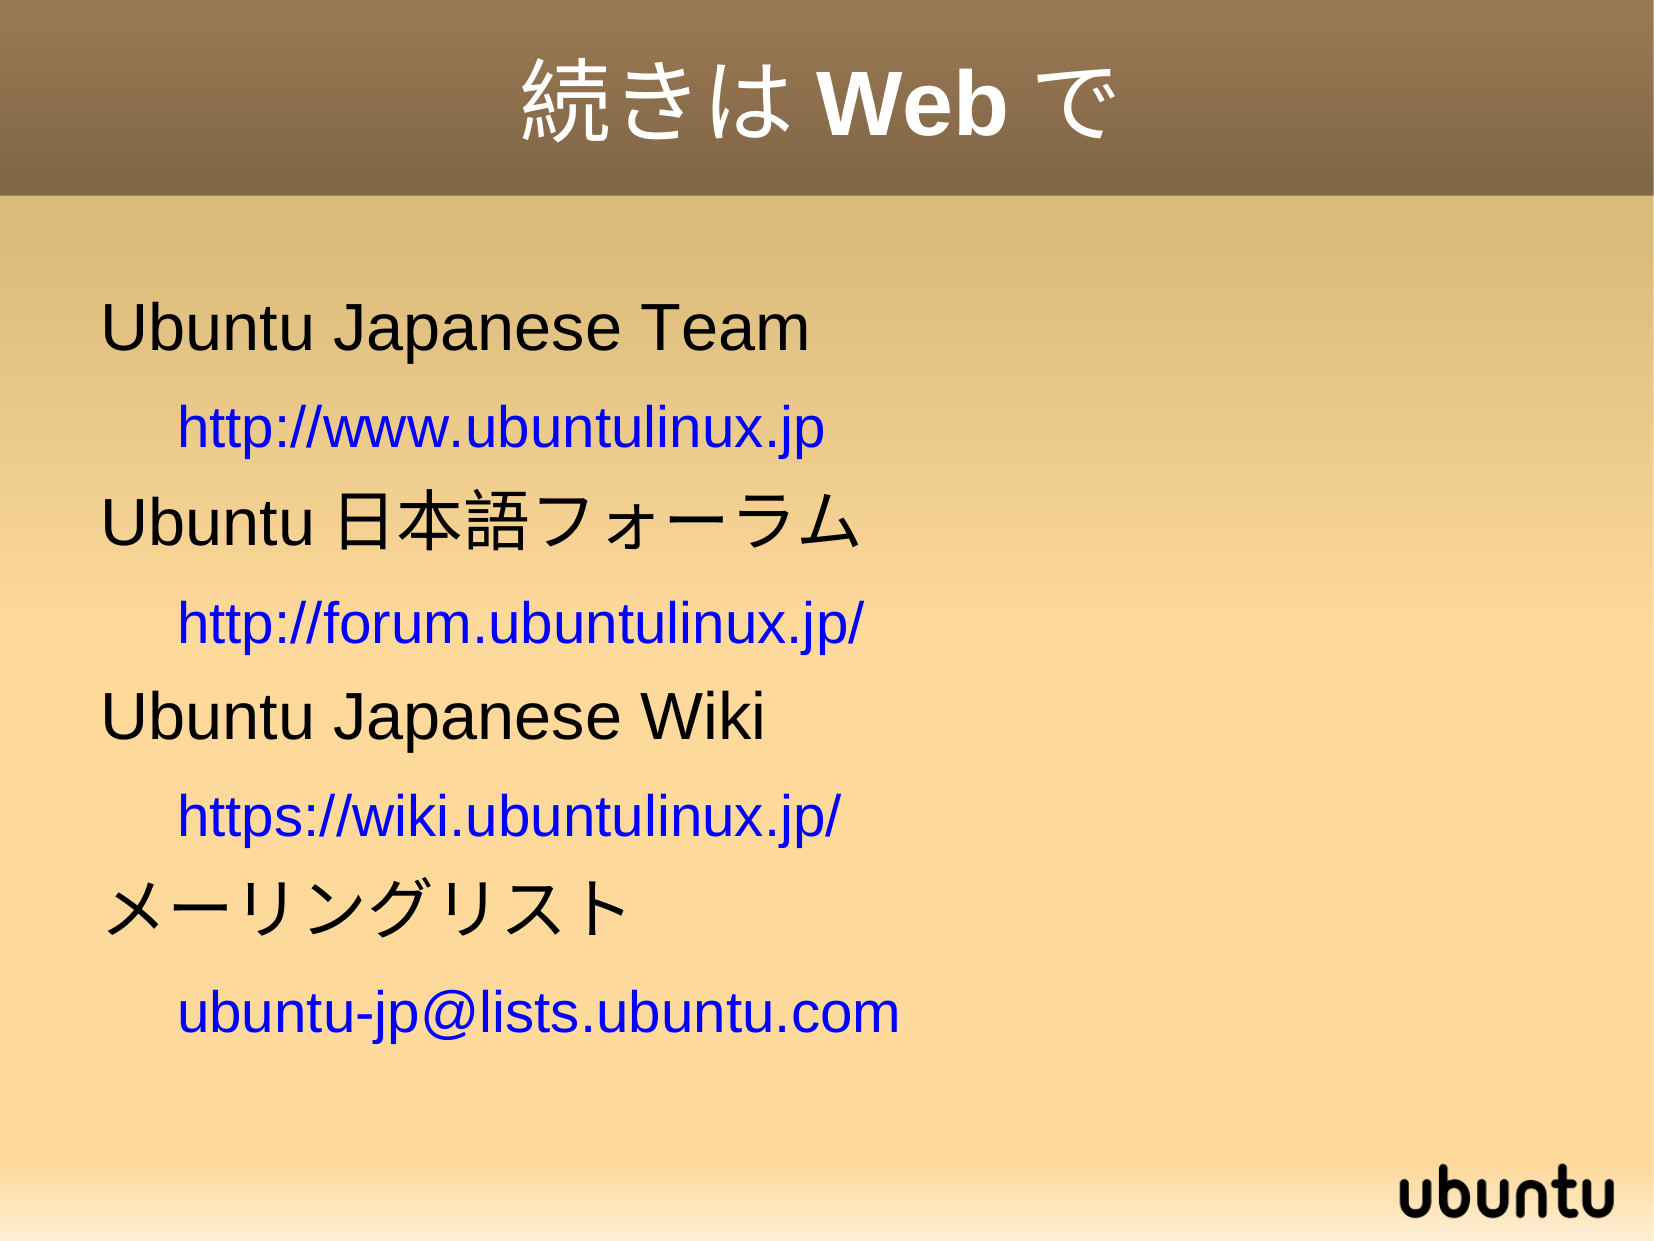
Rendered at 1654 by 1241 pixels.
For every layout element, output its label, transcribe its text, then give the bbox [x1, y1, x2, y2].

list Ubuntu Japanese Team http://www.ubuntulinux.jp Ubuntu日本語フォーラム http://forum.ubuntulinux.jp/ Ubuntu Japanese Wiki https://wiki.ubuntulinux.jp/ メーリングリスト ubuntu-jp@lists.ubuntu.com [82, 290, 1571, 1094]
picture [0, 0, 1654, 1241]
title 続きはWebで [76, 7, 1565, 200]
